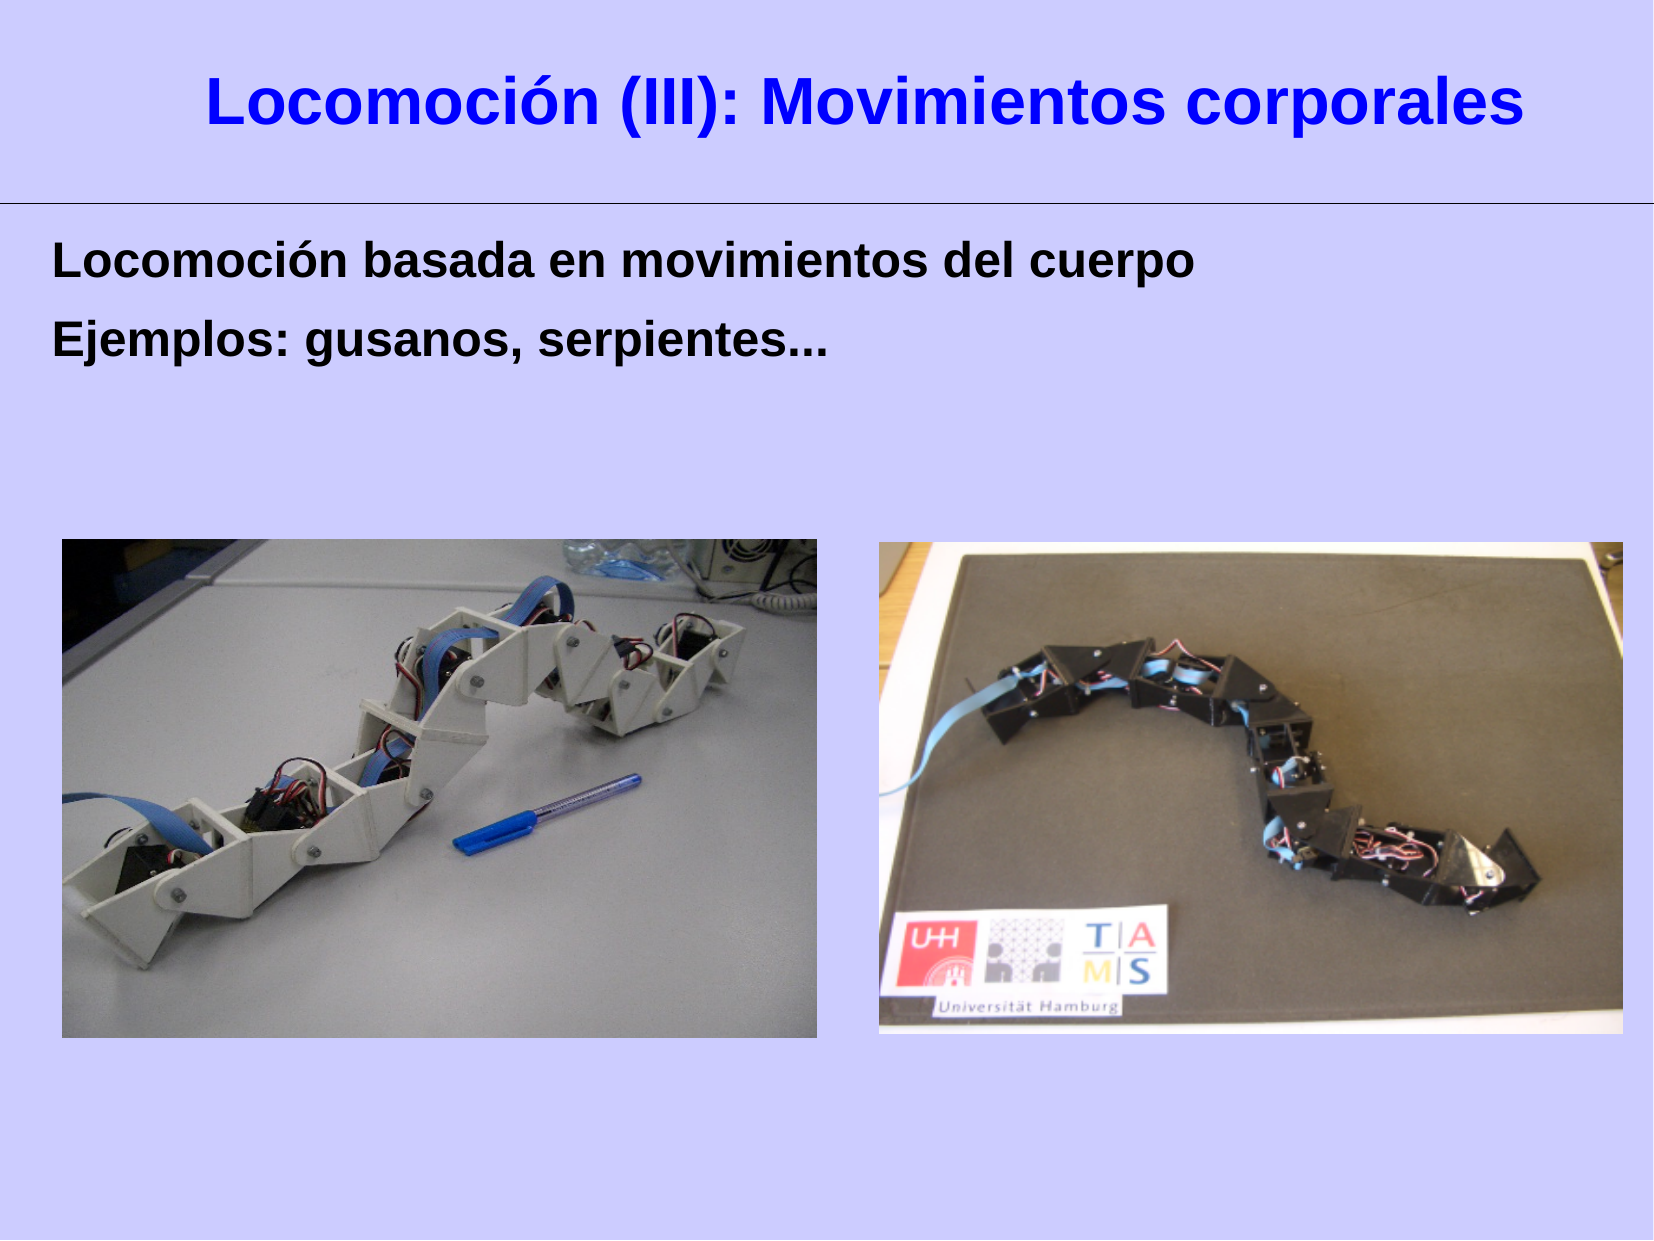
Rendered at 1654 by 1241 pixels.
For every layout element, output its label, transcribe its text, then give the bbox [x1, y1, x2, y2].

title Locomoción (III): Movimientos corporales [126, 0, 1607, 191]
picture [879, 542, 1623, 1034]
text_box Locomoción basada en movimientos del cuerpo Ejemplos: gusanos, serpientes... [37, 232, 1540, 368]
picture [62, 539, 817, 1039]
